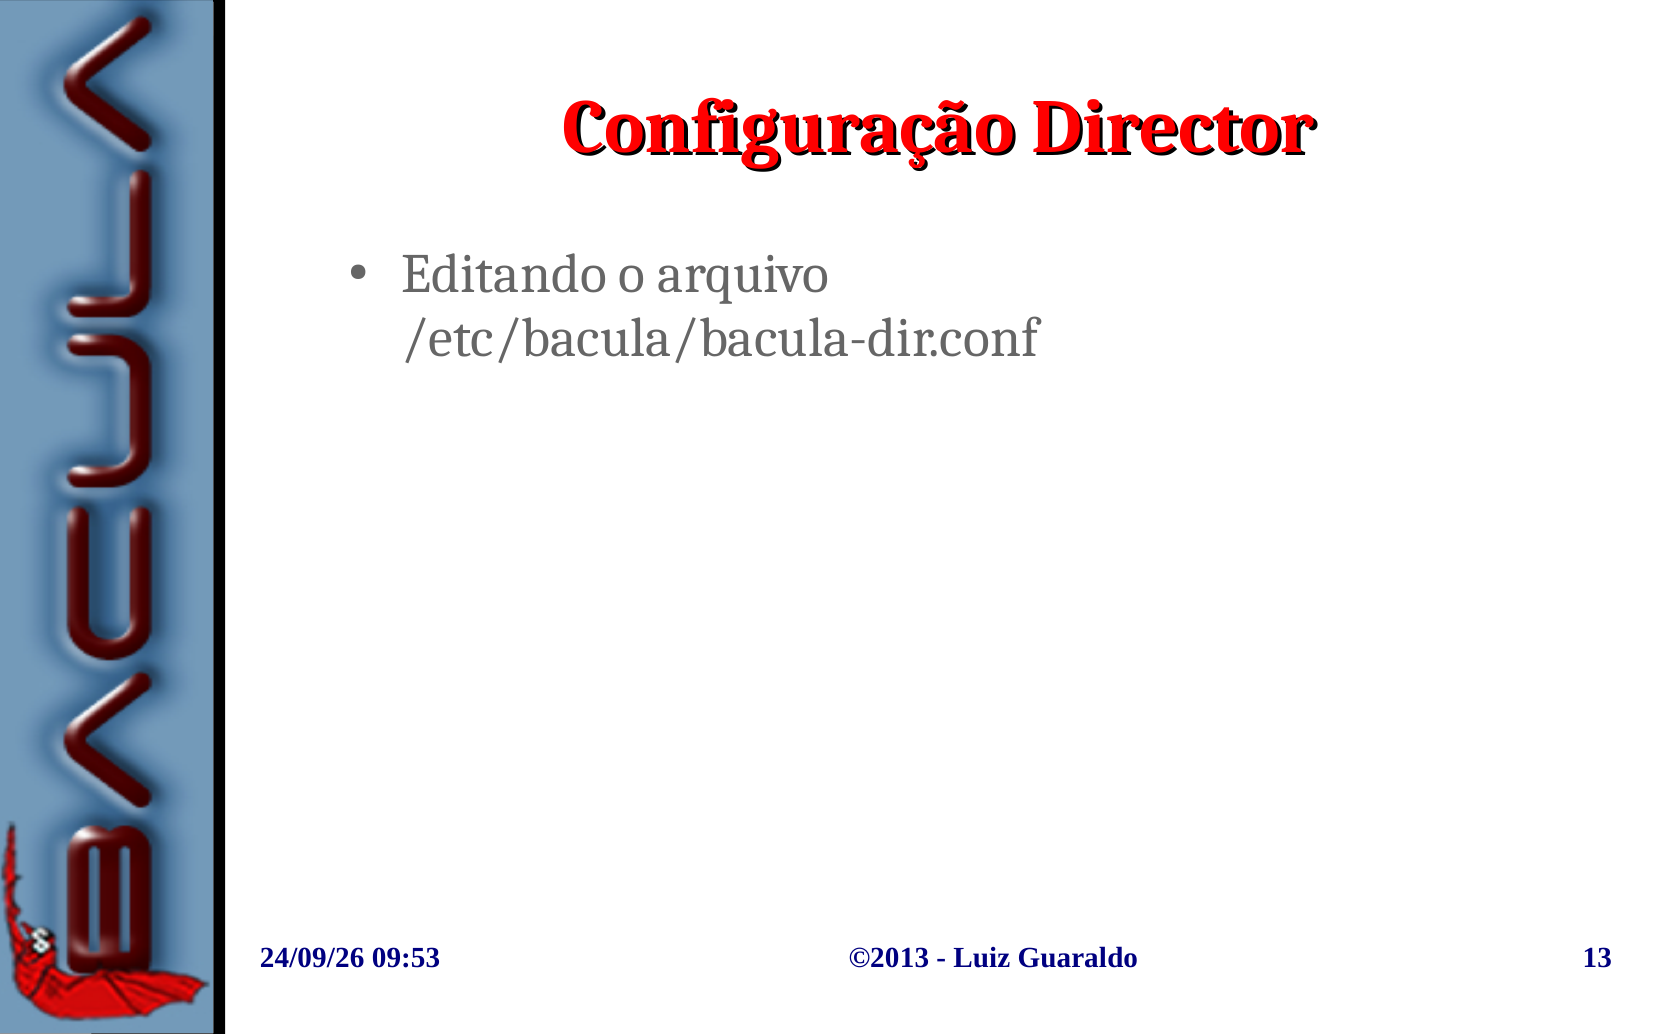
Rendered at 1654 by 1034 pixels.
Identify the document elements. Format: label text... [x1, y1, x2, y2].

list Editando o arquivo /etc/bacula/bacula-dir.conf [330, 241, 1619, 962]
picture [0, 1, 213, 1033]
title Configuração Director [259, 41, 1619, 214]
